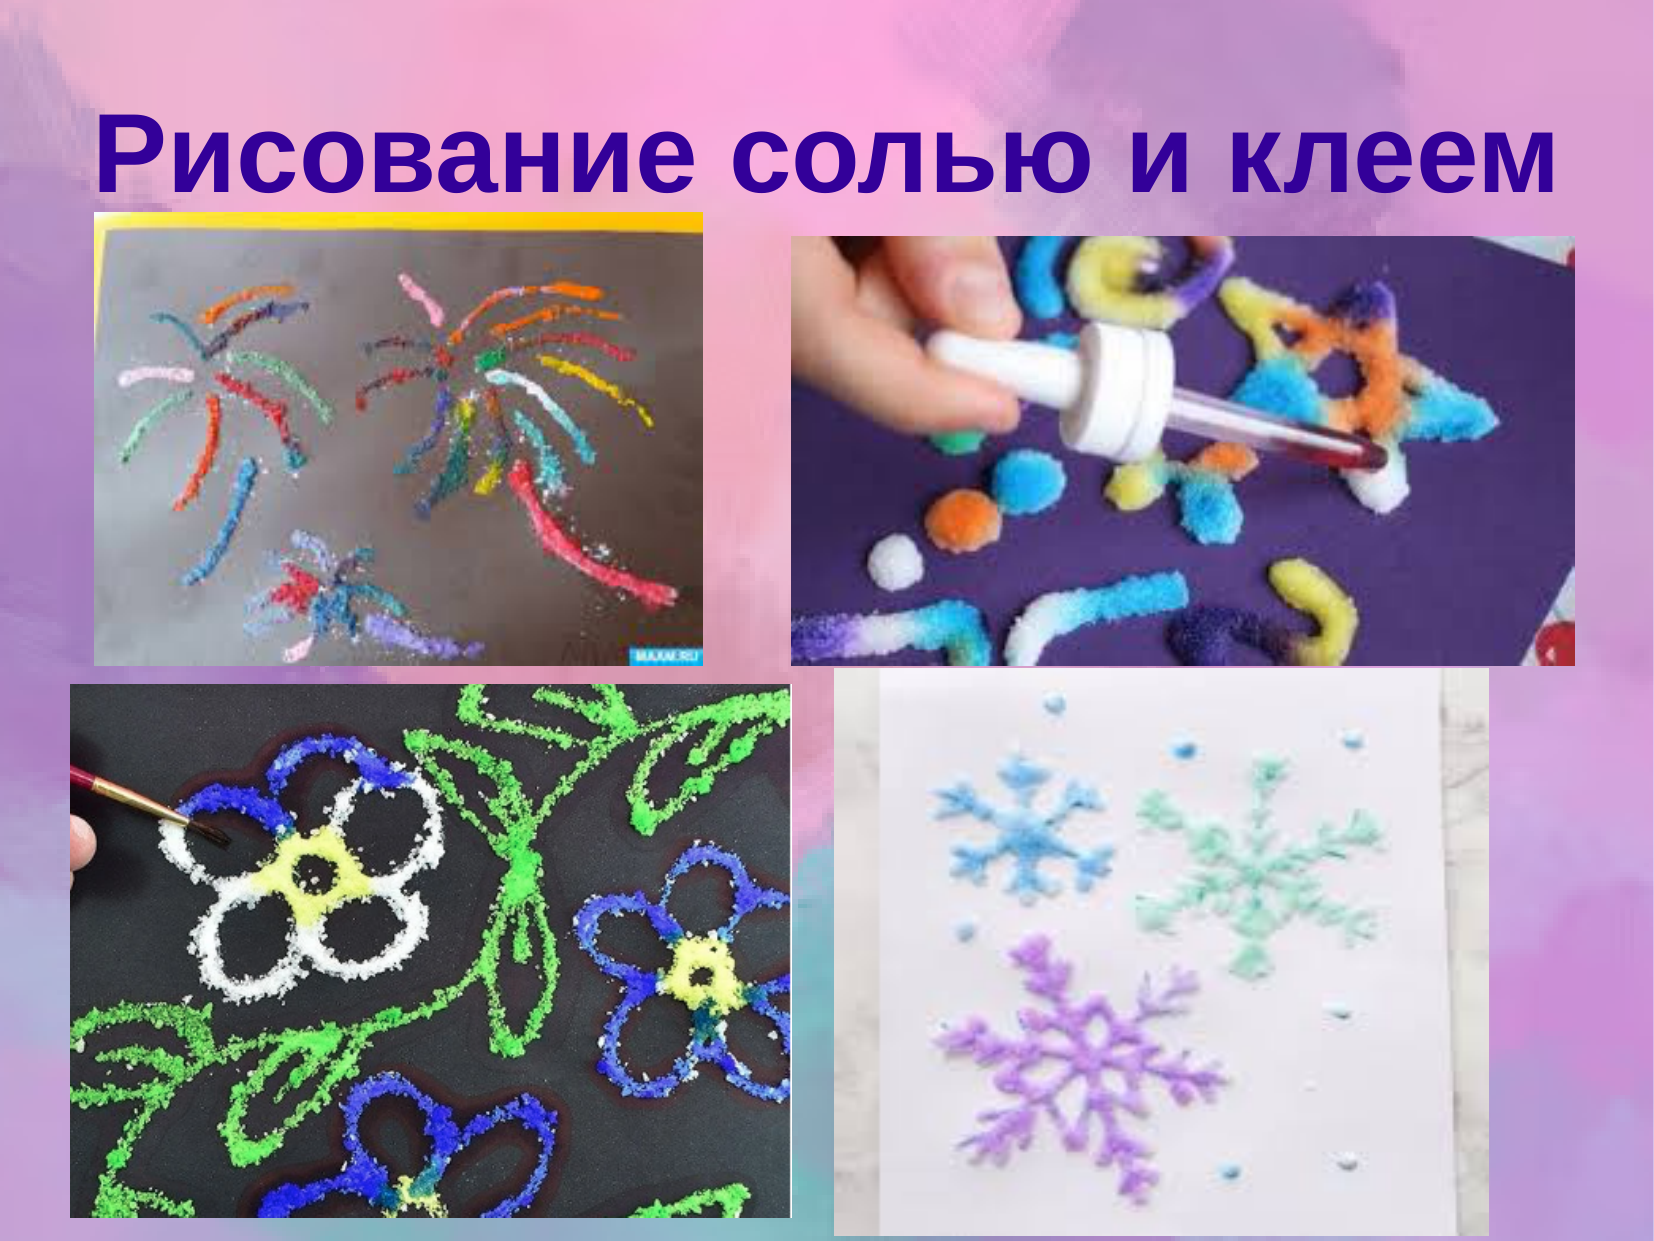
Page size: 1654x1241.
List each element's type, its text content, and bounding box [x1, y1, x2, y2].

picture [0, 0, 1654, 1241]
title Рисование солью и клеем [82, 49, 1571, 257]
